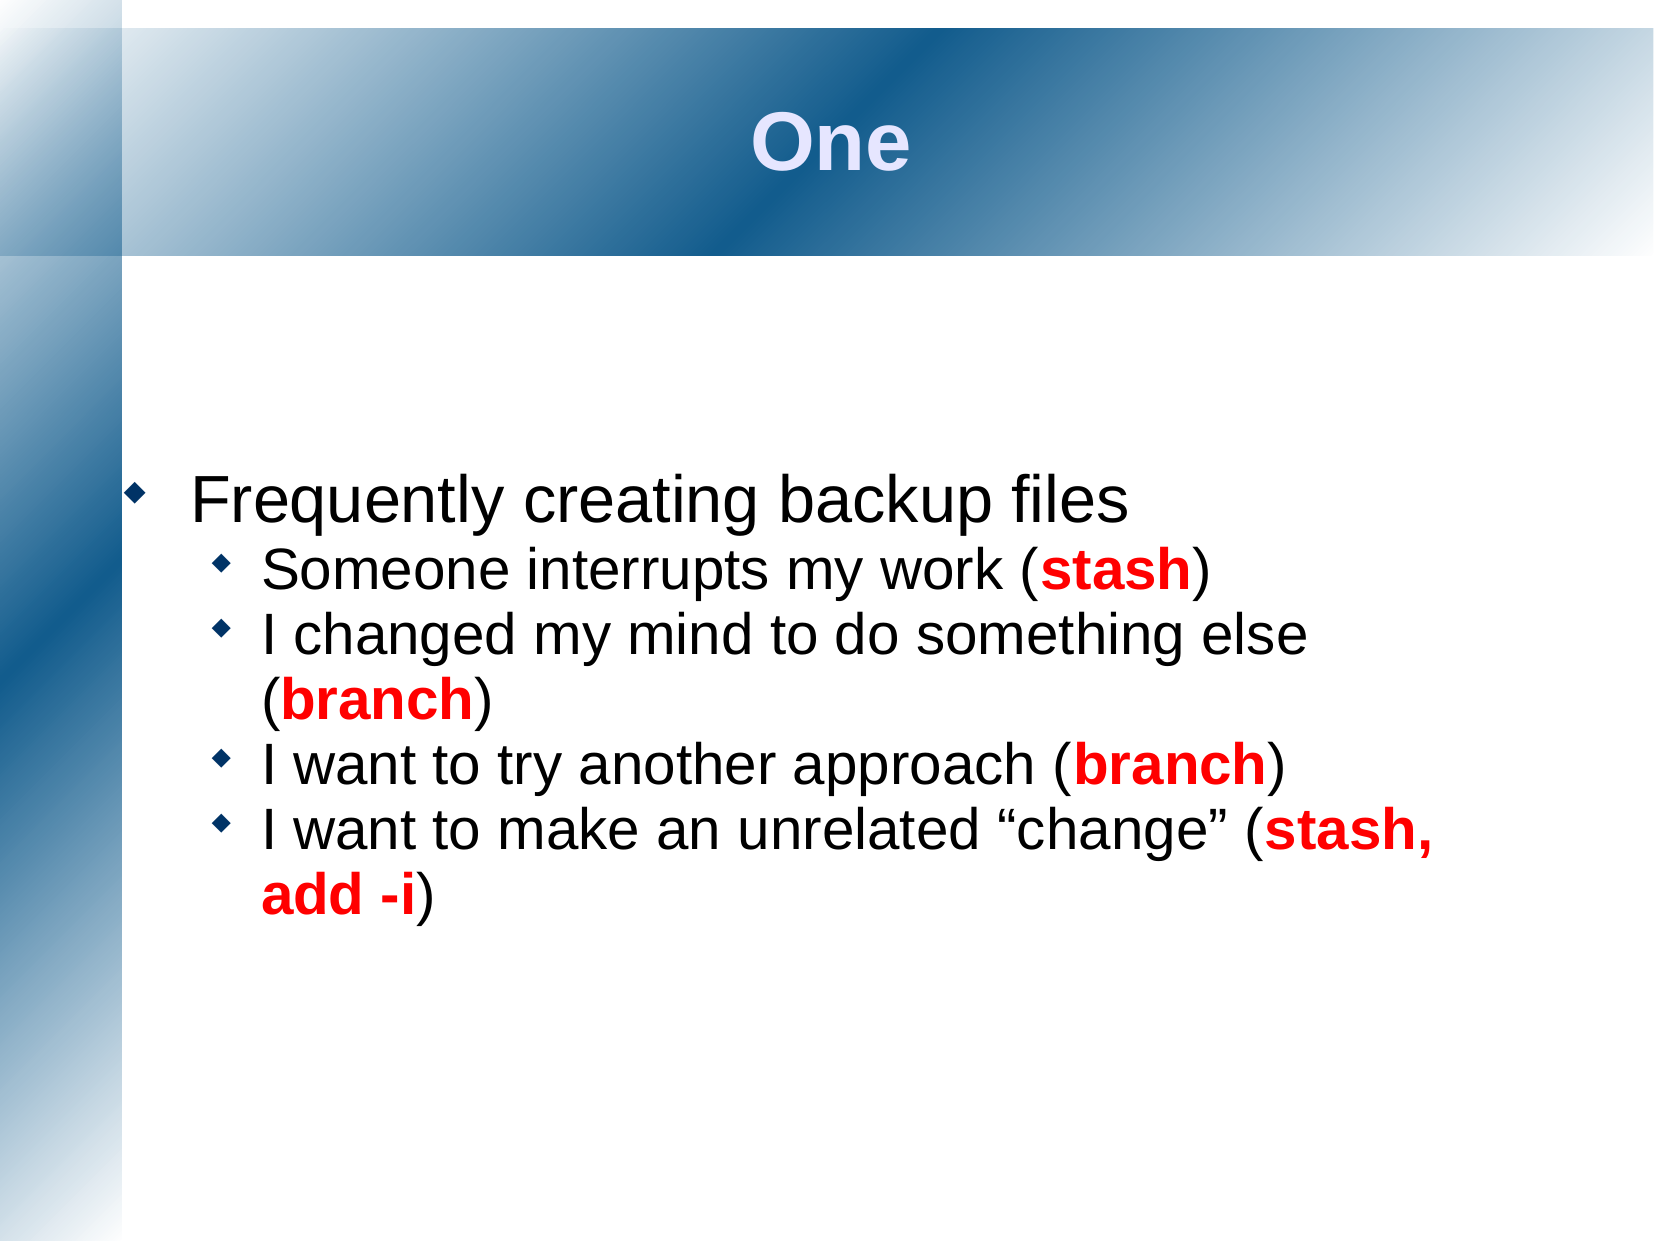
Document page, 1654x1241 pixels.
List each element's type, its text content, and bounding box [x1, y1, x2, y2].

list Frequently creating backup files Someone interrupts my work (stash) I changed my mind to do something else (branch) I want to try another approach (branch) I want to make an unrelated “change” (stash, add -i) [119, 461, 1532, 1160]
title One [125, 37, 1538, 246]
